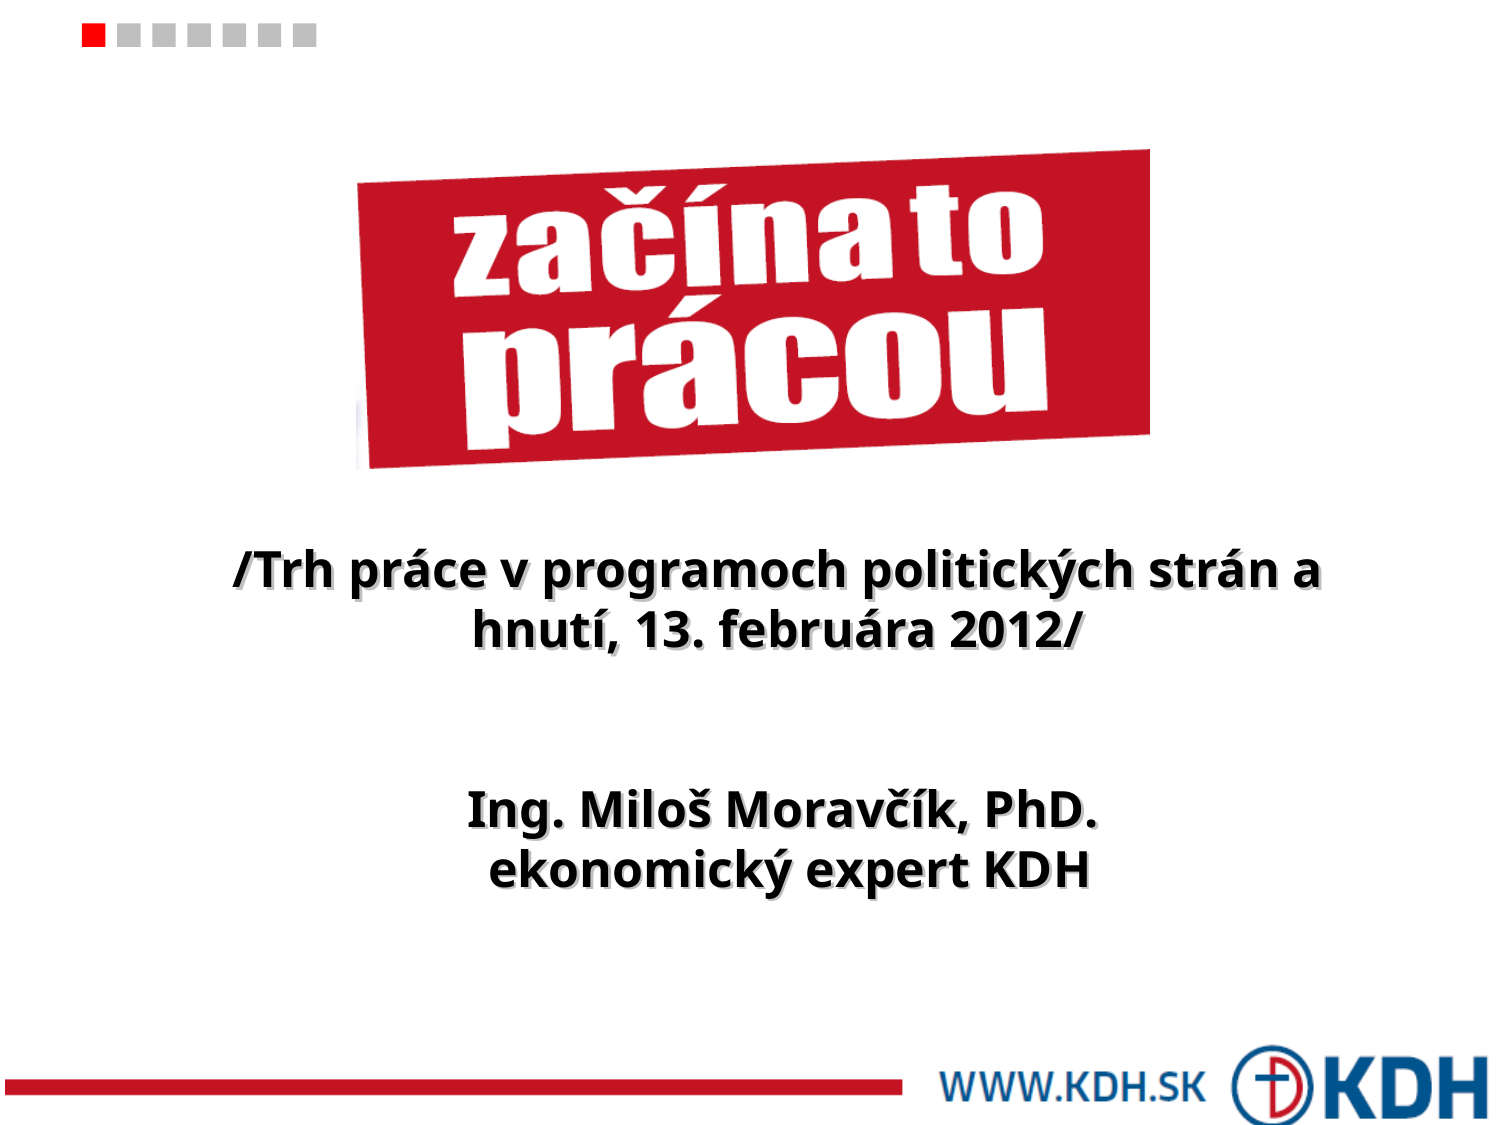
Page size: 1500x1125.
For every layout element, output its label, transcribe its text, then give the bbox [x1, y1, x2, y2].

text_box Ing. Miloš Moravčík, PhD. ekonomický expert KDH [152, 749, 1428, 985]
title /Trh práce v programoch politických strán a hnutí, 13. februára 2012/ [140, 329, 1416, 725]
text_box [222, 23, 247, 47]
picture [356, 148, 1150, 470]
text_box [152, 23, 176, 47]
text_box [117, 23, 141, 47]
picture [5, 1034, 1500, 1125]
text_box [187, 23, 211, 47]
text_box [292, 23, 317, 47]
text_box [81, 23, 106, 47]
text_box [257, 23, 282, 47]
